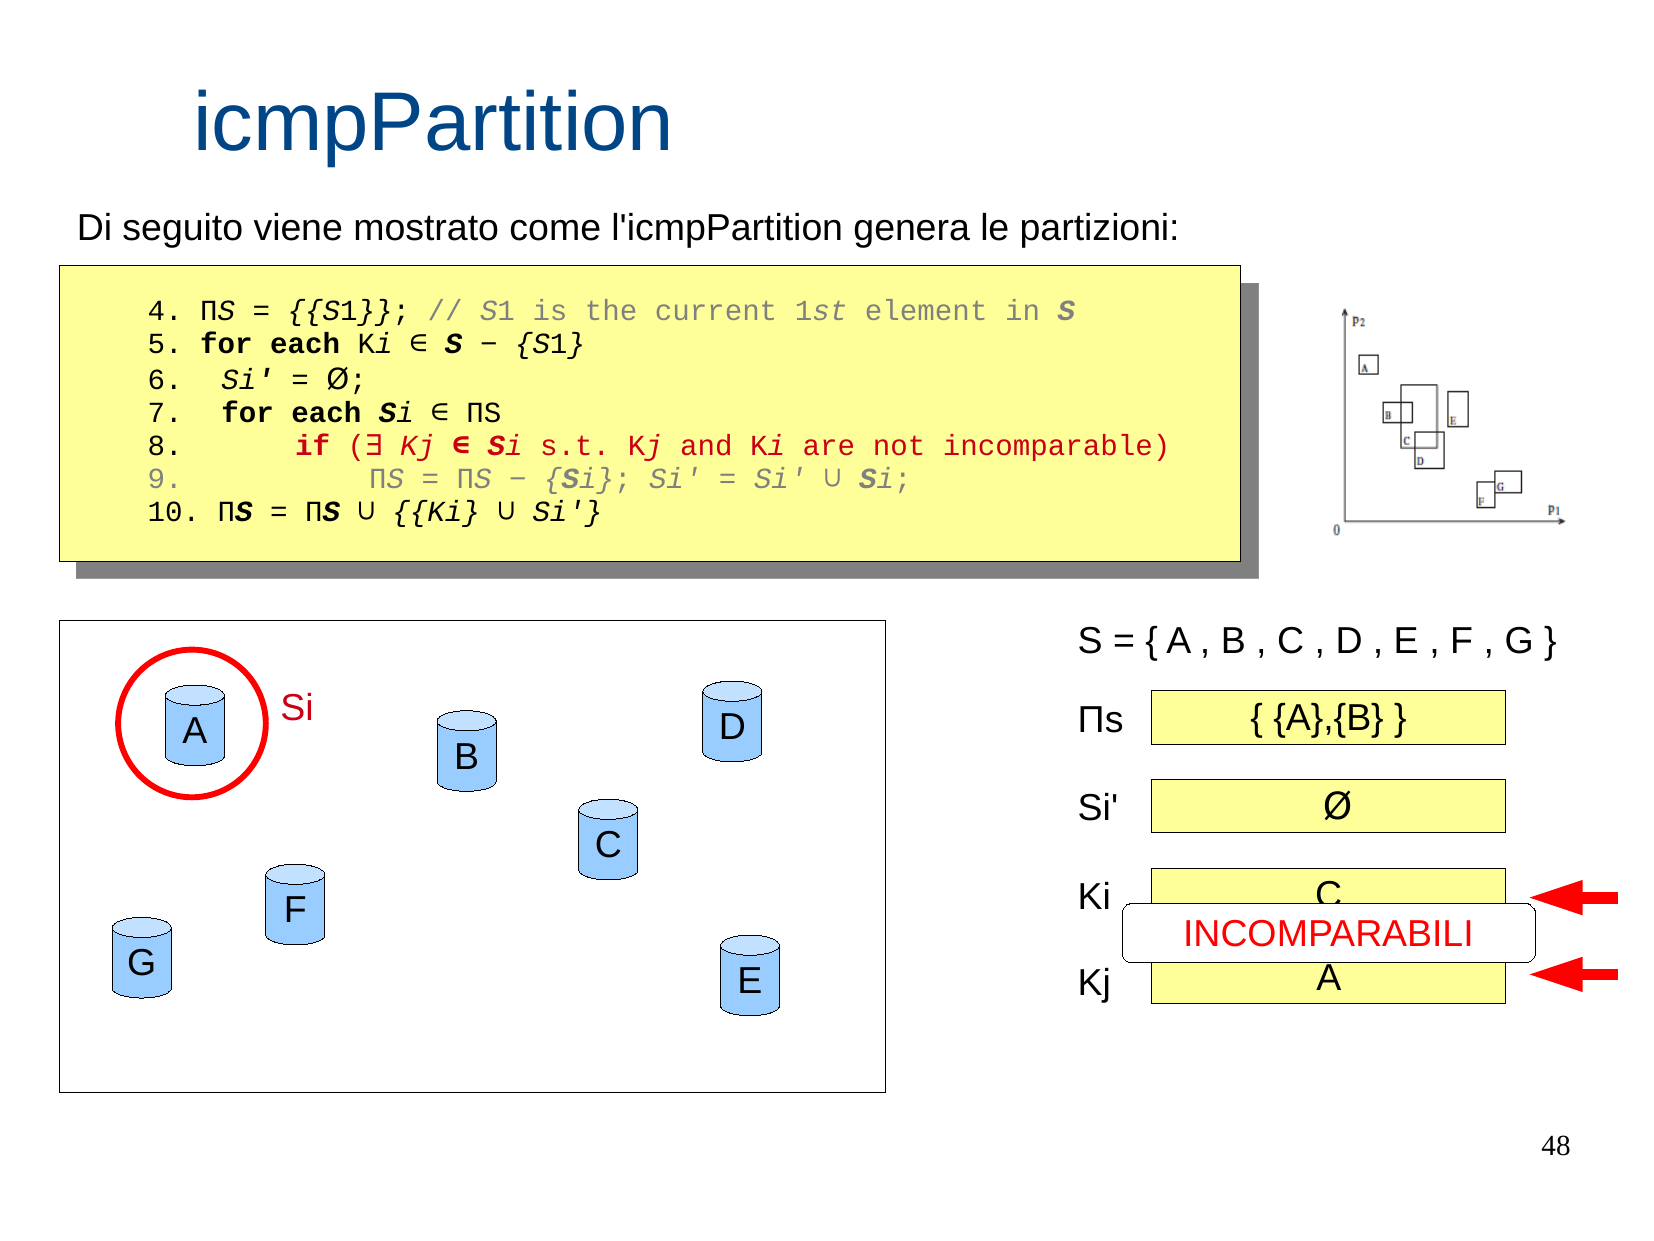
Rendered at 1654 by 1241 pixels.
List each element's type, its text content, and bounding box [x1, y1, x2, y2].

text_box Kj [1062, 954, 1152, 1012]
text_box A [165, 697, 225, 766]
text_box G [112, 929, 172, 999]
text_box Si' [1062, 779, 1152, 837]
text_box E [702, 681, 762, 702]
text_box F [265, 876, 325, 945]
text_box S = { A , B , C , D , E , F , G } [1062, 611, 1571, 669]
text_box INCOMPARABILI [1122, 903, 1536, 963]
text_box {B,C,D,E} [165, 685, 225, 706]
text_box { {A},{B} } [1151, 690, 1506, 745]
picture [1299, 290, 1625, 562]
text_box C [437, 710, 497, 731]
text_box B [437, 722, 497, 792]
text_box Si [265, 679, 355, 736]
text_box Ki [1062, 868, 1151, 925]
text_box B [265, 864, 325, 885]
text_box D [702, 692, 762, 762]
text_box Πs [1062, 690, 1152, 748]
text_box D [578, 799, 638, 820]
text_box C [720, 935, 780, 956]
text_box 4. ΠS = {{S1}}; // S1 is the current 1st element in S 5. for each Ki ∈ S − {S1} 6. Si' = Ø; 7. for each Si ∈ ΠS 8. if (∃ Kj ∈ Si s.t. Kj and Ki are not incomparable) 9. ΠS = ΠS − {Si}; Si' = Si' ∪ Si; 10. ΠS = ΠS ∪ {{Ki} ∪ Si'} [59, 265, 1241, 562]
text_box D [112, 917, 172, 938]
text_box [118, 649, 265, 798]
text_box Ø [1151, 779, 1506, 833]
text_box E [720, 947, 780, 1016]
title icmpPartition [193, 33, 1567, 210]
text_box A [1151, 963, 1506, 1004]
list Di seguito viene mostrato come l'icmpPartition genera le partizioni: [59, 206, 1388, 254]
text_box C [578, 811, 638, 880]
text_box C [1151, 868, 1506, 903]
